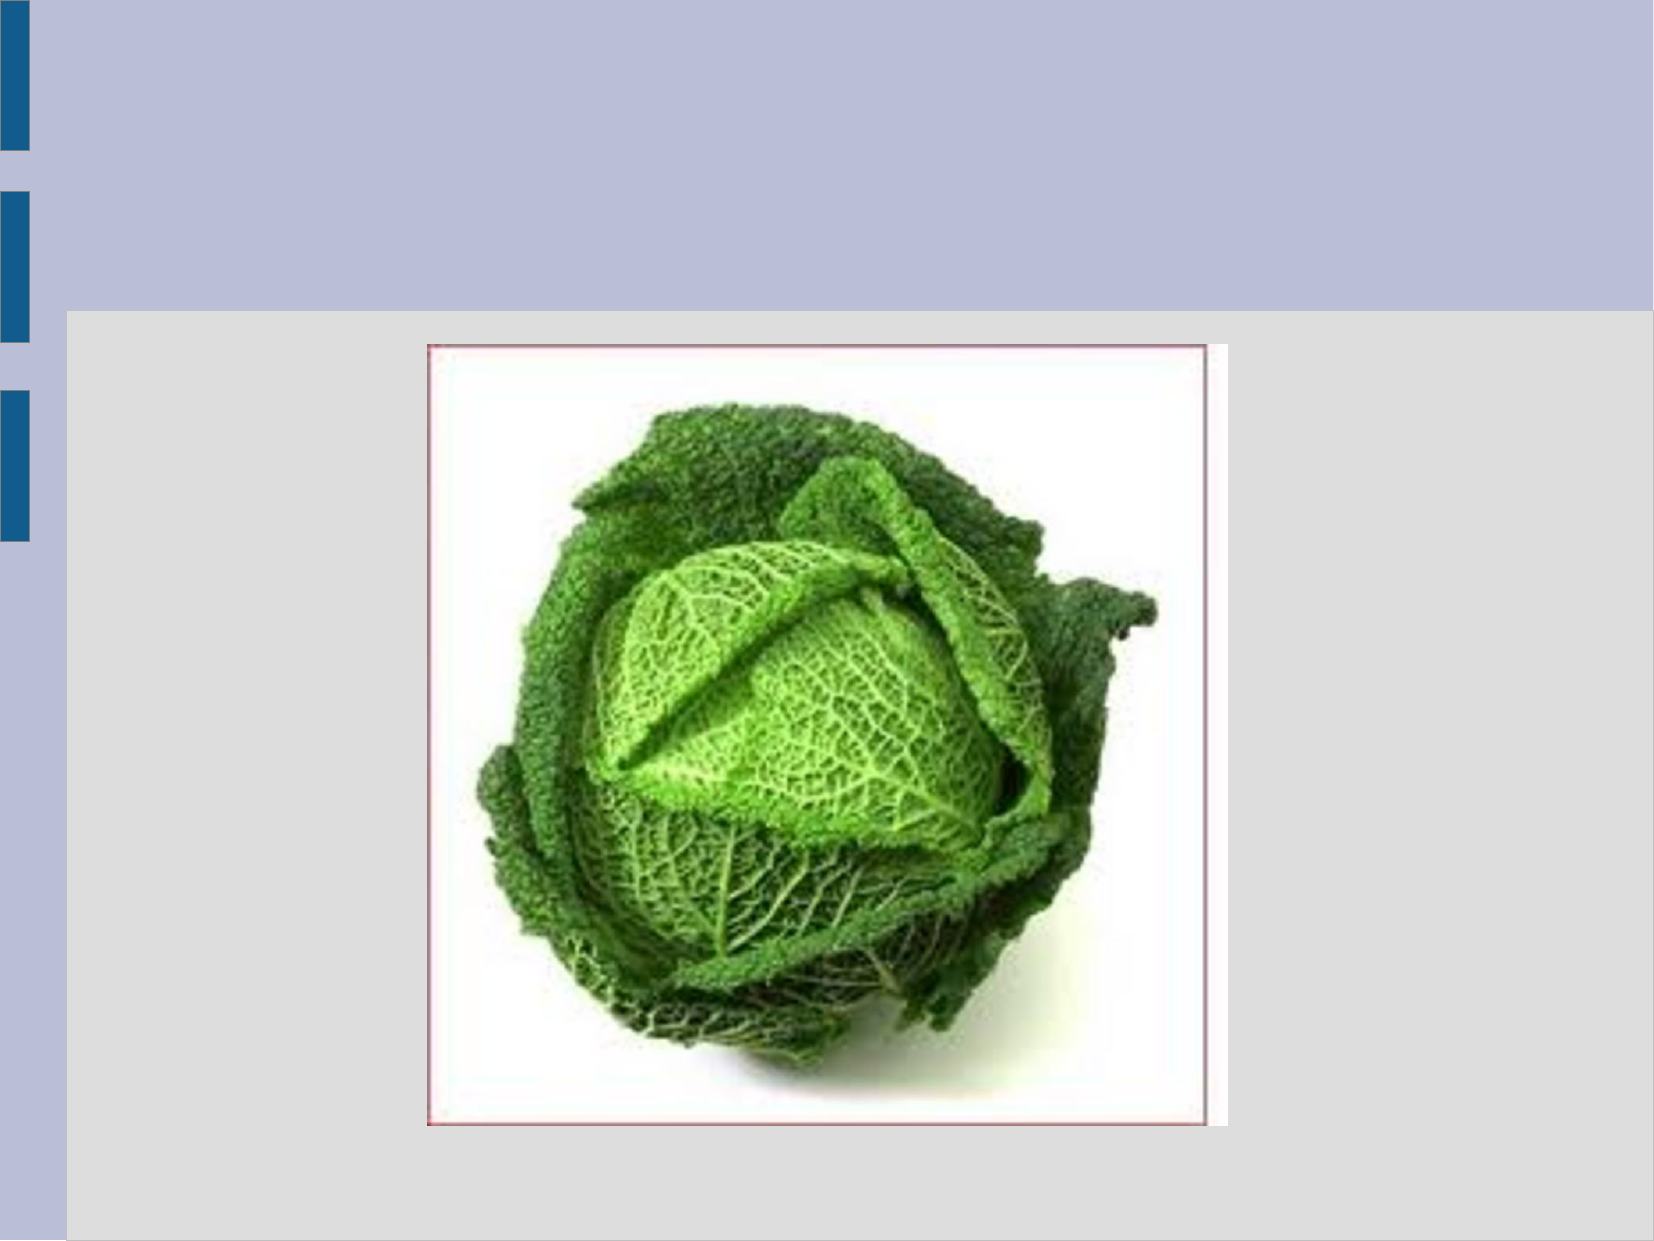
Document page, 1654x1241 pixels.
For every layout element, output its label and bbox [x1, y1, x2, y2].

picture [427, 344, 1228, 1126]
